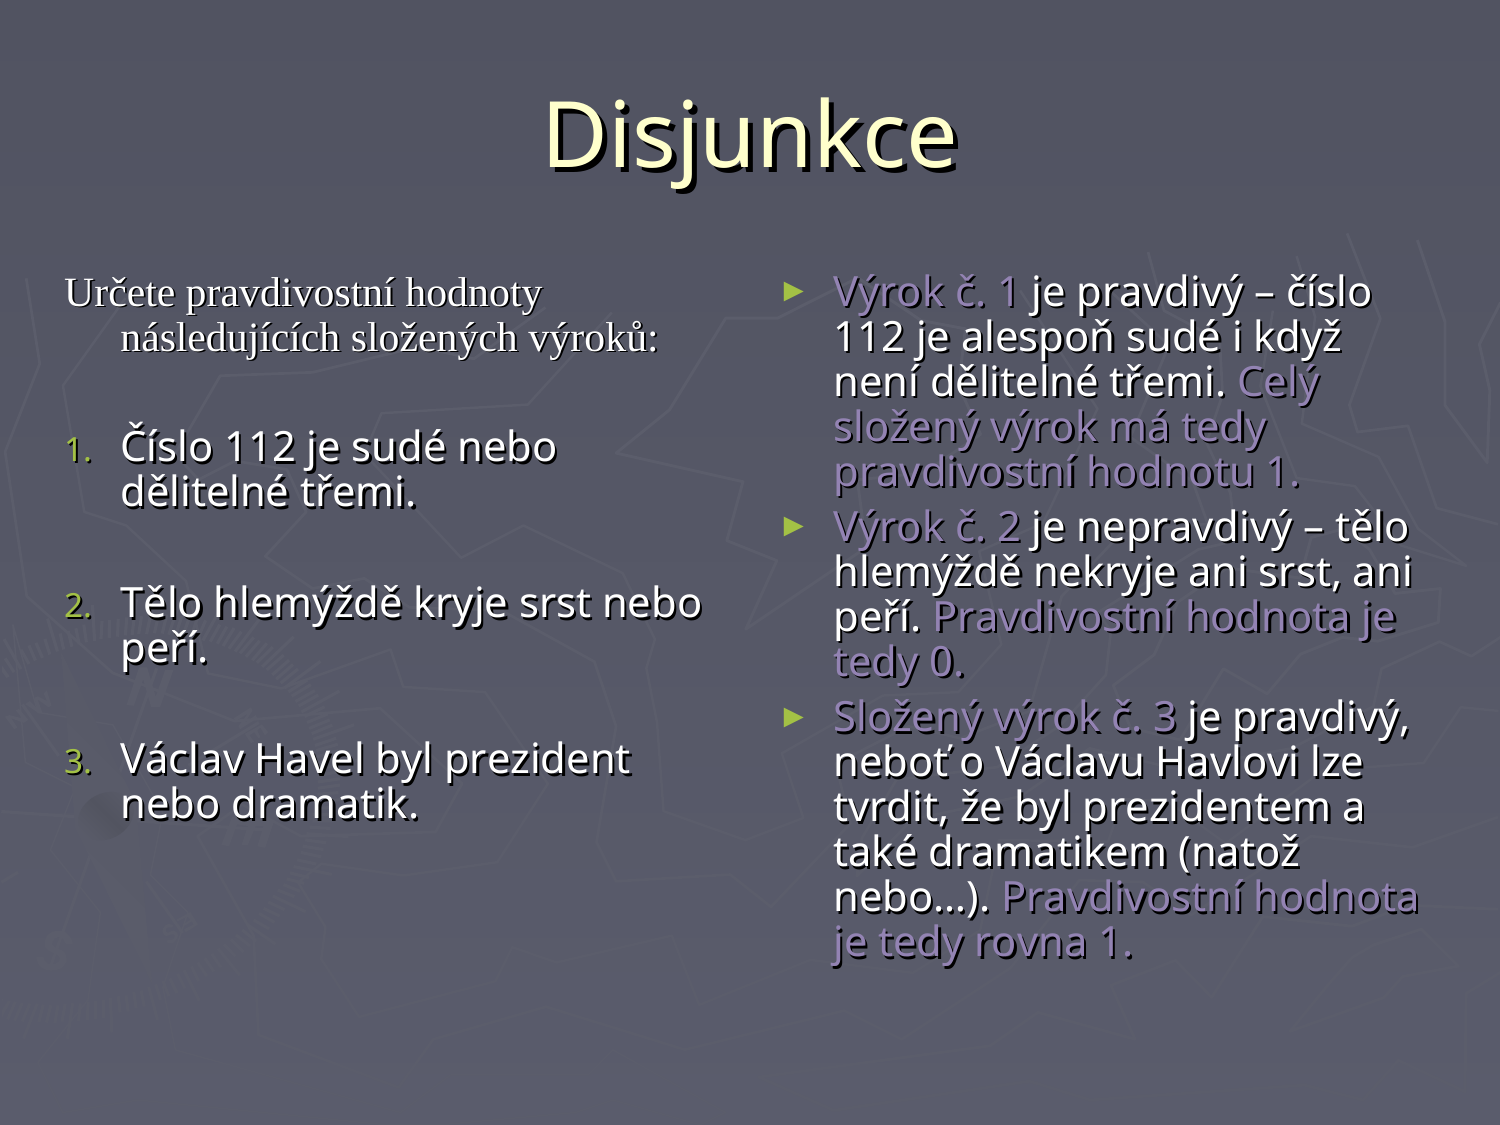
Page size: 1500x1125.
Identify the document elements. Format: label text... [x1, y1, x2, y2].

list Určete pravdivostní hodnoty následujících složených výroků: Číslo 112 je sudé nebo dělitelné třemi. Tělo hlemýždě kryje srst nebo peří. Václav Havel byl prezident nebo dramatik. [49, 262, 738, 1001]
list Výrok č. 1 je pravdivý – číslo 112 je alespoň sudé i když není dělitelné třemi. Celý složený výrok má tedy pravdivostní hodnotu 1. Výrok č. 2 je nepravdivý – tělo hlemýždě nekryje ani srst, ani peří. Pravdivostní hodnota je tedy 0. Složený výrok č. 3 je pravdivý, neboť o Václavu Havlovi lze tvrdit, že byl prezidentem a také dramatikem (natož nebo…). Pravdivostní hodnota je tedy rovna 1. [762, 262, 1451, 1030]
title Disjunkce [49, 37, 1451, 225]
